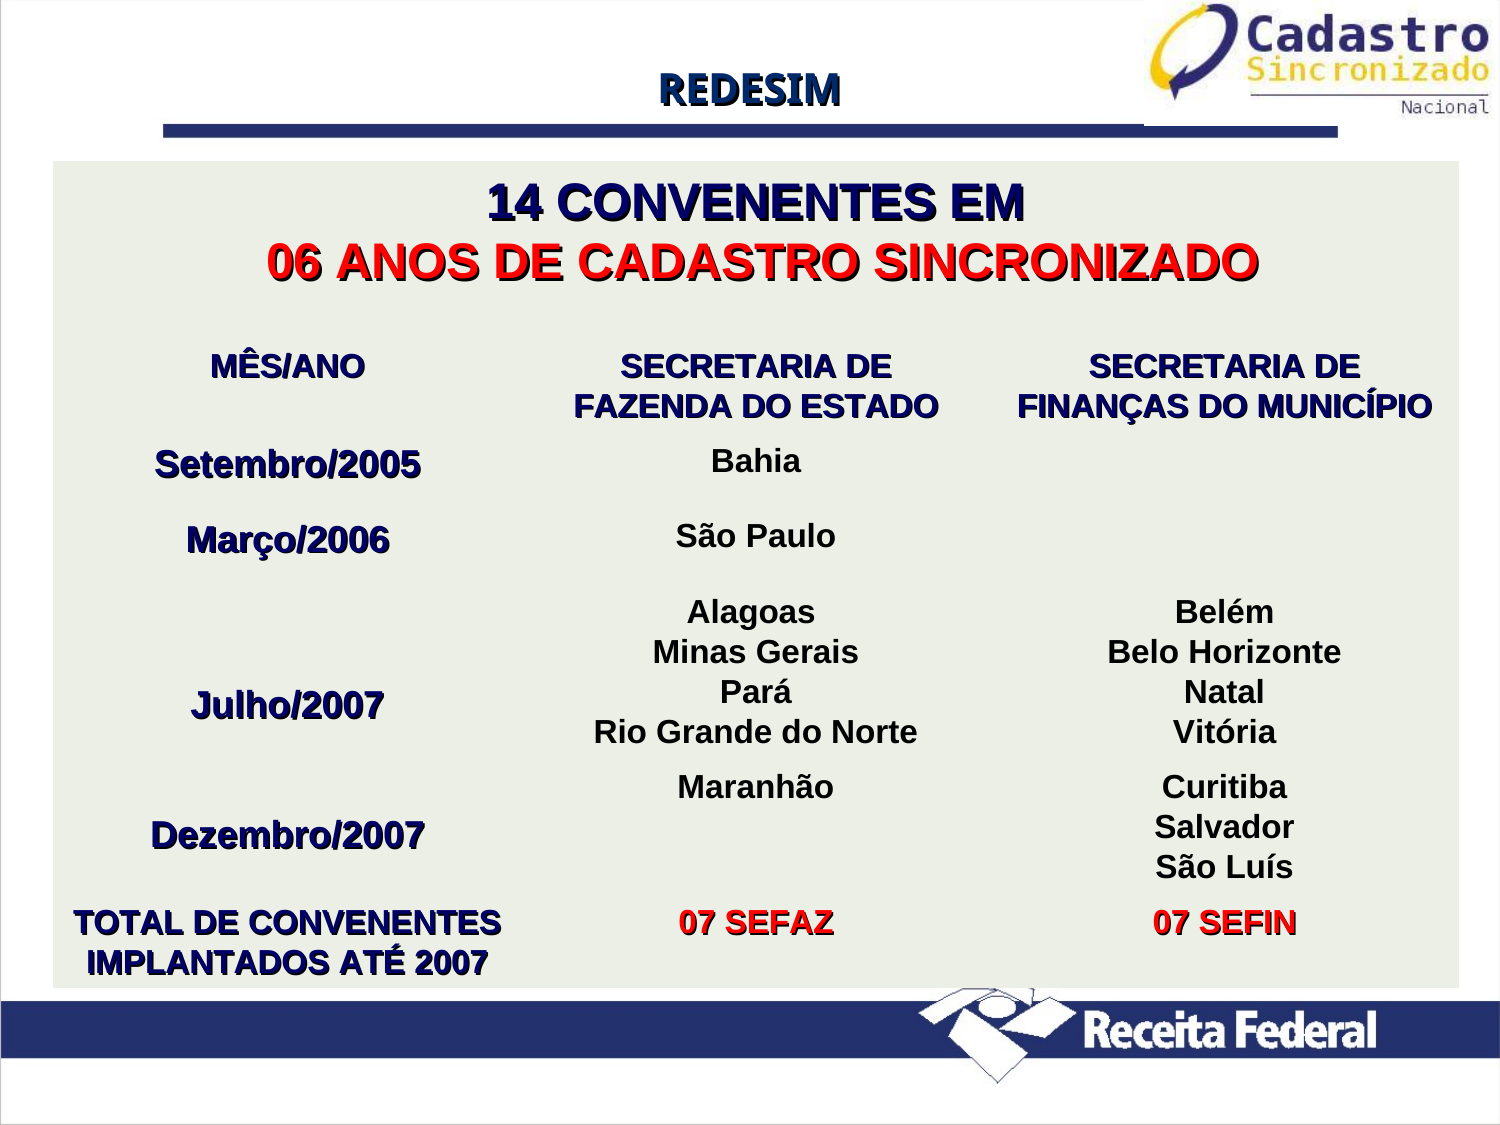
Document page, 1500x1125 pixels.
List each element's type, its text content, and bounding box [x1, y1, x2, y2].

table_cell TOTAL DE CONVENENTES IMPLANTADOS ATÉ 2007 [53, 893, 522, 988]
table_cell Dezembro/2007 [53, 757, 522, 893]
table_cell SECRETARIA DE FAZENDA DO ESTADO [522, 296, 990, 432]
table_cell [990, 507, 1459, 582]
table_cell Belém Belo Horizonte Natal Vitória [990, 582, 1459, 757]
table_cell Setembro/2005 [53, 432, 522, 507]
table_cell Curitiba Salvador São Luís [990, 757, 1459, 893]
table_cell Maranhão [522, 757, 990, 893]
table_cell 07 SEFIN [990, 893, 1459, 988]
table_cell MÊS/ANO [53, 296, 522, 432]
table_cell [990, 432, 1459, 507]
table_cell Julho/2007 [53, 582, 522, 757]
table_cell Março/2006 [53, 507, 522, 582]
table_header 14 CONVENENTES EM 06 ANOS DE CADASTRO SINCRONIZADO [53, 161, 1459, 296]
table_cell 07 SEFAZ [522, 893, 990, 988]
text_box REDESIM [171, 54, 1329, 121]
table_cell São Paulo [522, 507, 990, 582]
table_cell Bahia [522, 432, 990, 507]
table_cell Alagoas Minas Gerais Pará Rio Grande do Norte [522, 582, 990, 757]
picture [0, 0, 1500, 1125]
table_cell SECRETARIA DE FINANÇAS DO MUNICÍPIO [990, 296, 1459, 432]
